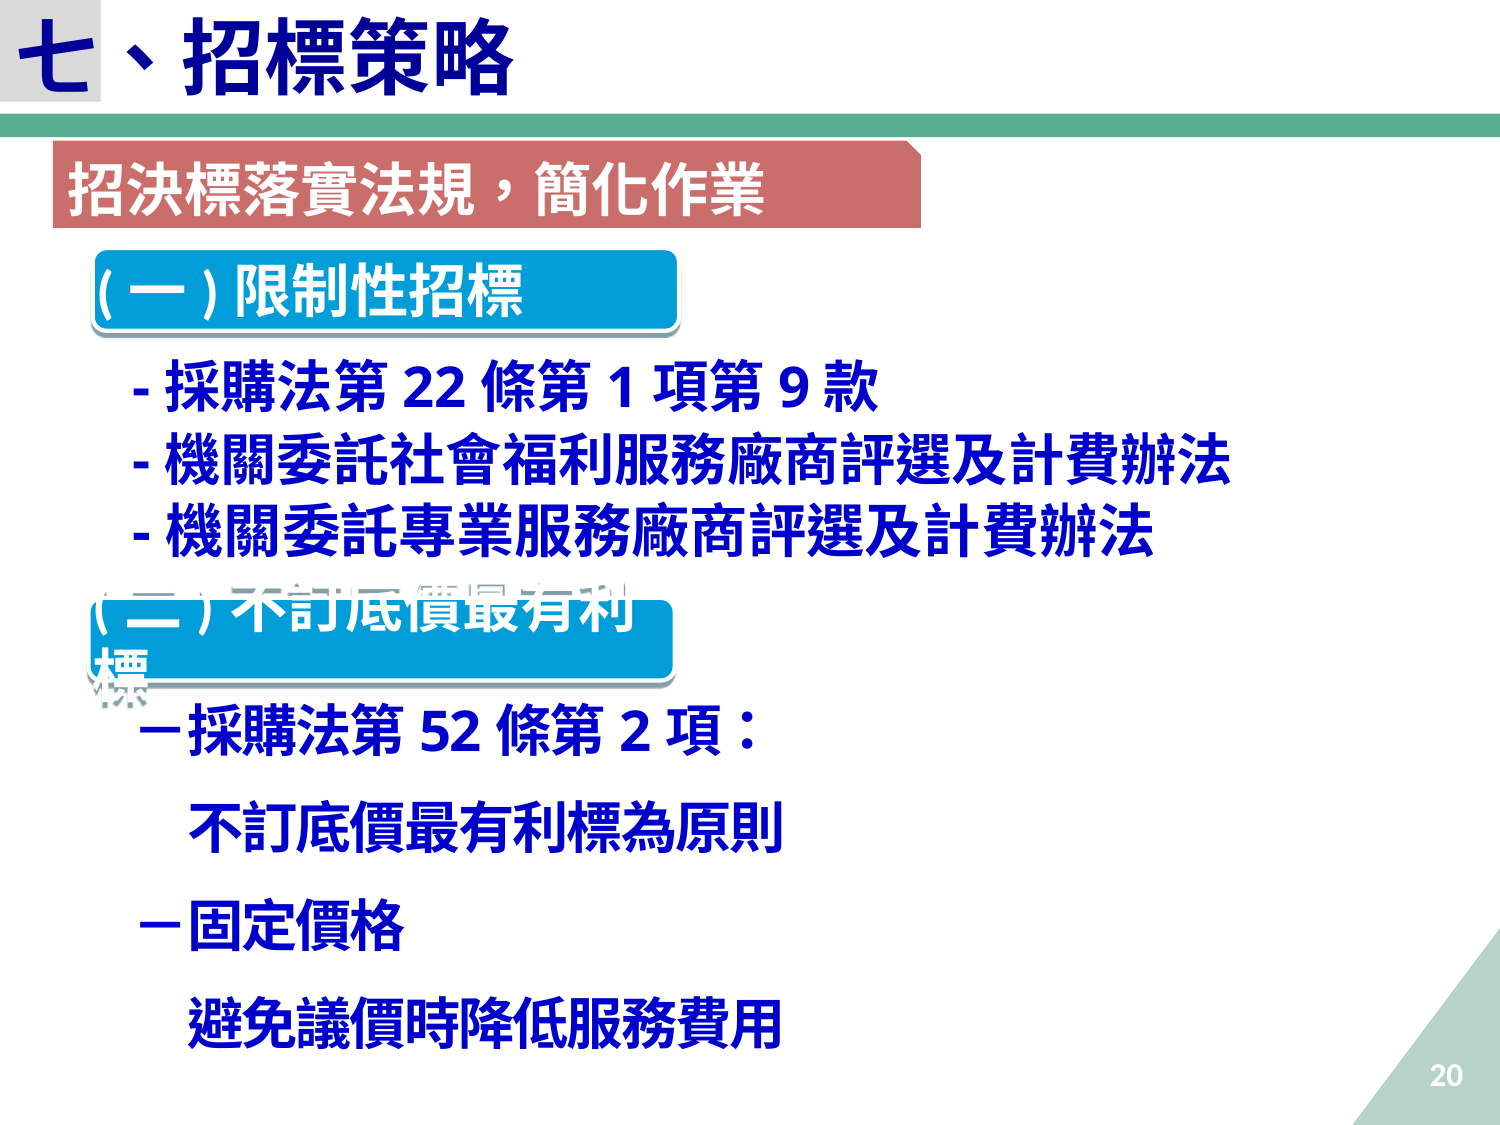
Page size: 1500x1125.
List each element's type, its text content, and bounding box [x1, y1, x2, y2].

text_box [0, 113, 1500, 138]
text_box (一)限制性招標 [92, 248, 680, 331]
text_box (二)不訂底價最有利標 [88, 597, 675, 681]
slide_number <編號> [1128, 1042, 1478, 1103]
text_box 七、招標策略 [0, 0, 1465, 113]
text_box -採購法第22條第1項第9款 -機關委託社會福利服務廠商評選及計費辦法 -機關委託專業服務廠商評選及計費辦法 －採購法第52條第2項： 不訂底價最有利標為原則 －固定價格 避免議價時降低服務費用 [0, 265, 1388, 1064]
text_box 招決標落實法規，簡化作業 [52, 140, 921, 228]
text_box [1352, 927, 1500, 1125]
